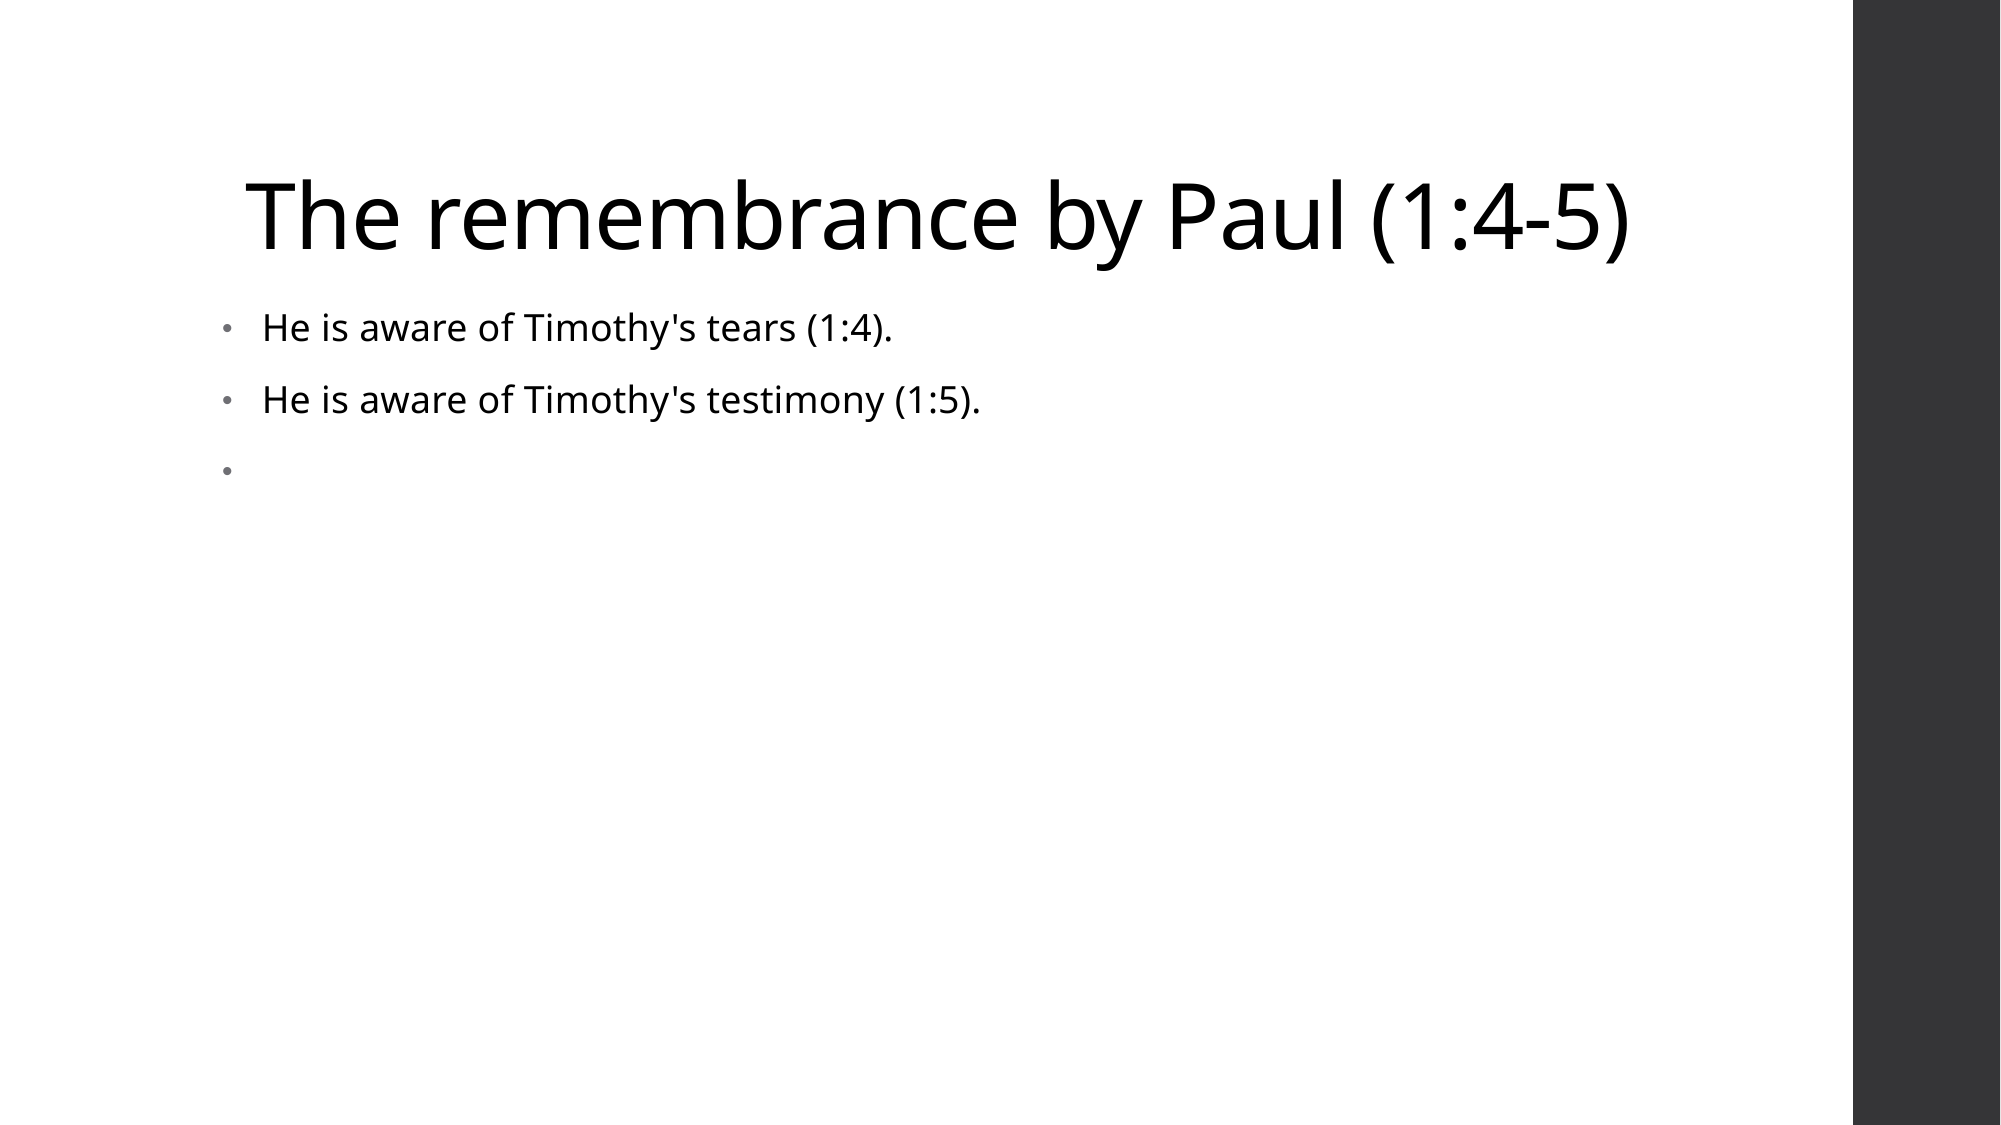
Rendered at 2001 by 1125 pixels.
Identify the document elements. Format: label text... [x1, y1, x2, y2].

title The remembrance by Paul (1:4-5) [206, 60, 1797, 278]
list He is aware of Timothy's tears (1:4). He is aware of Timothy's testimony (1:5). [206, 299, 1617, 1014]
